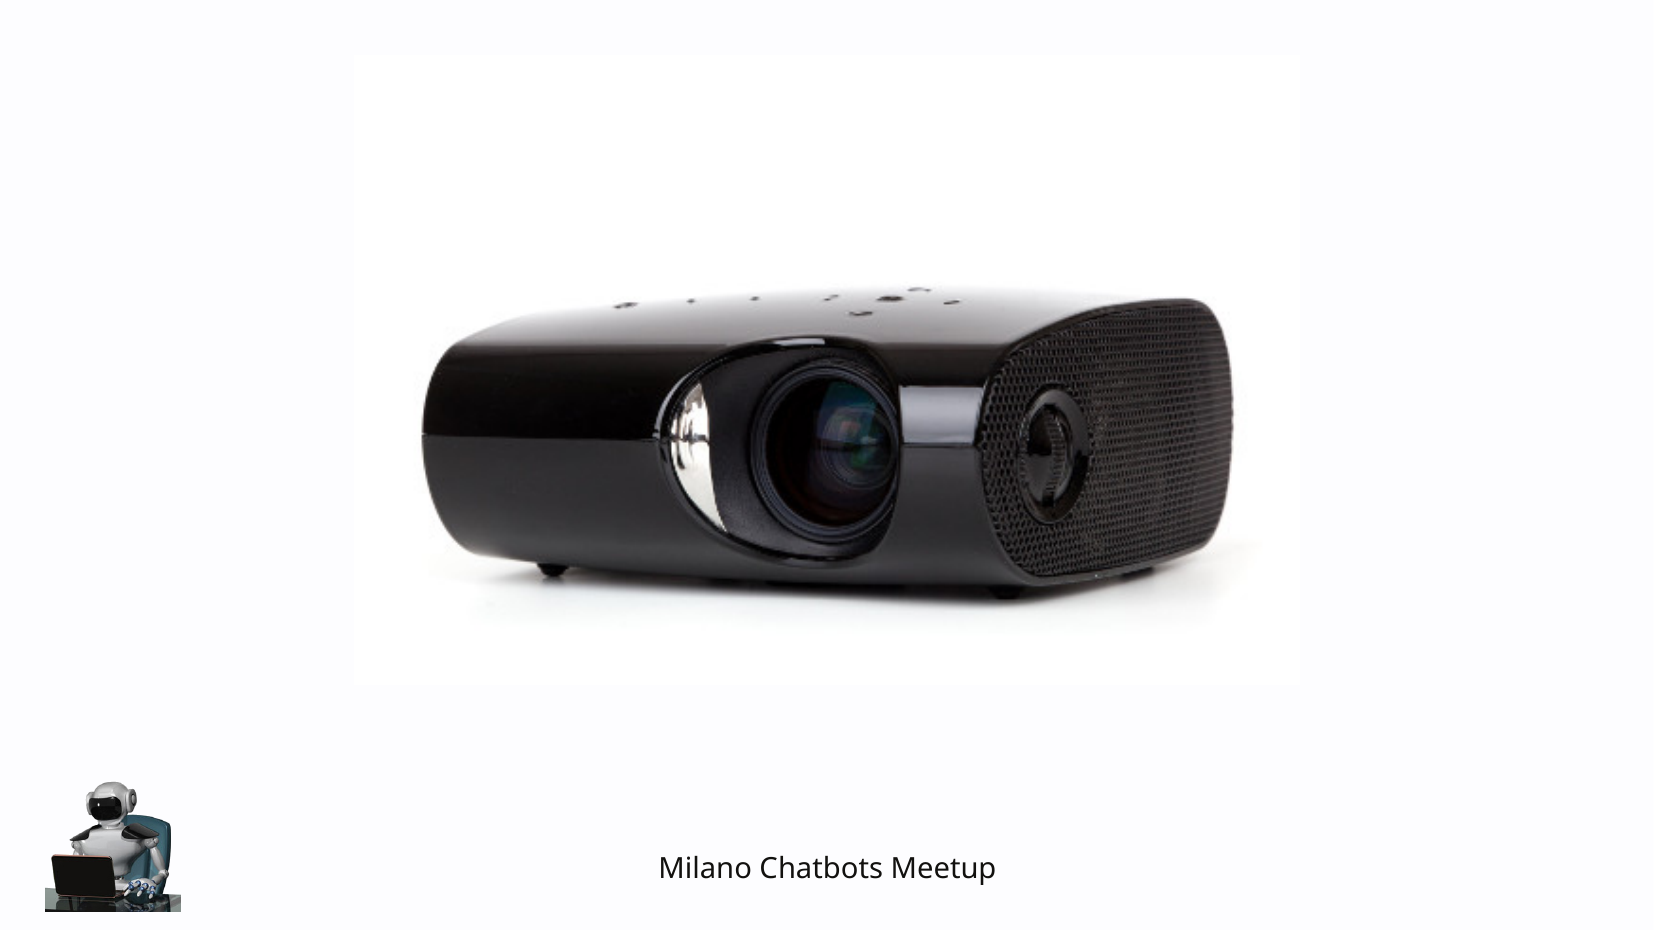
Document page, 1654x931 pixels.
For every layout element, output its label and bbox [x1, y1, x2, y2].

picture [354, 55, 1300, 686]
picture [45, 777, 181, 912]
